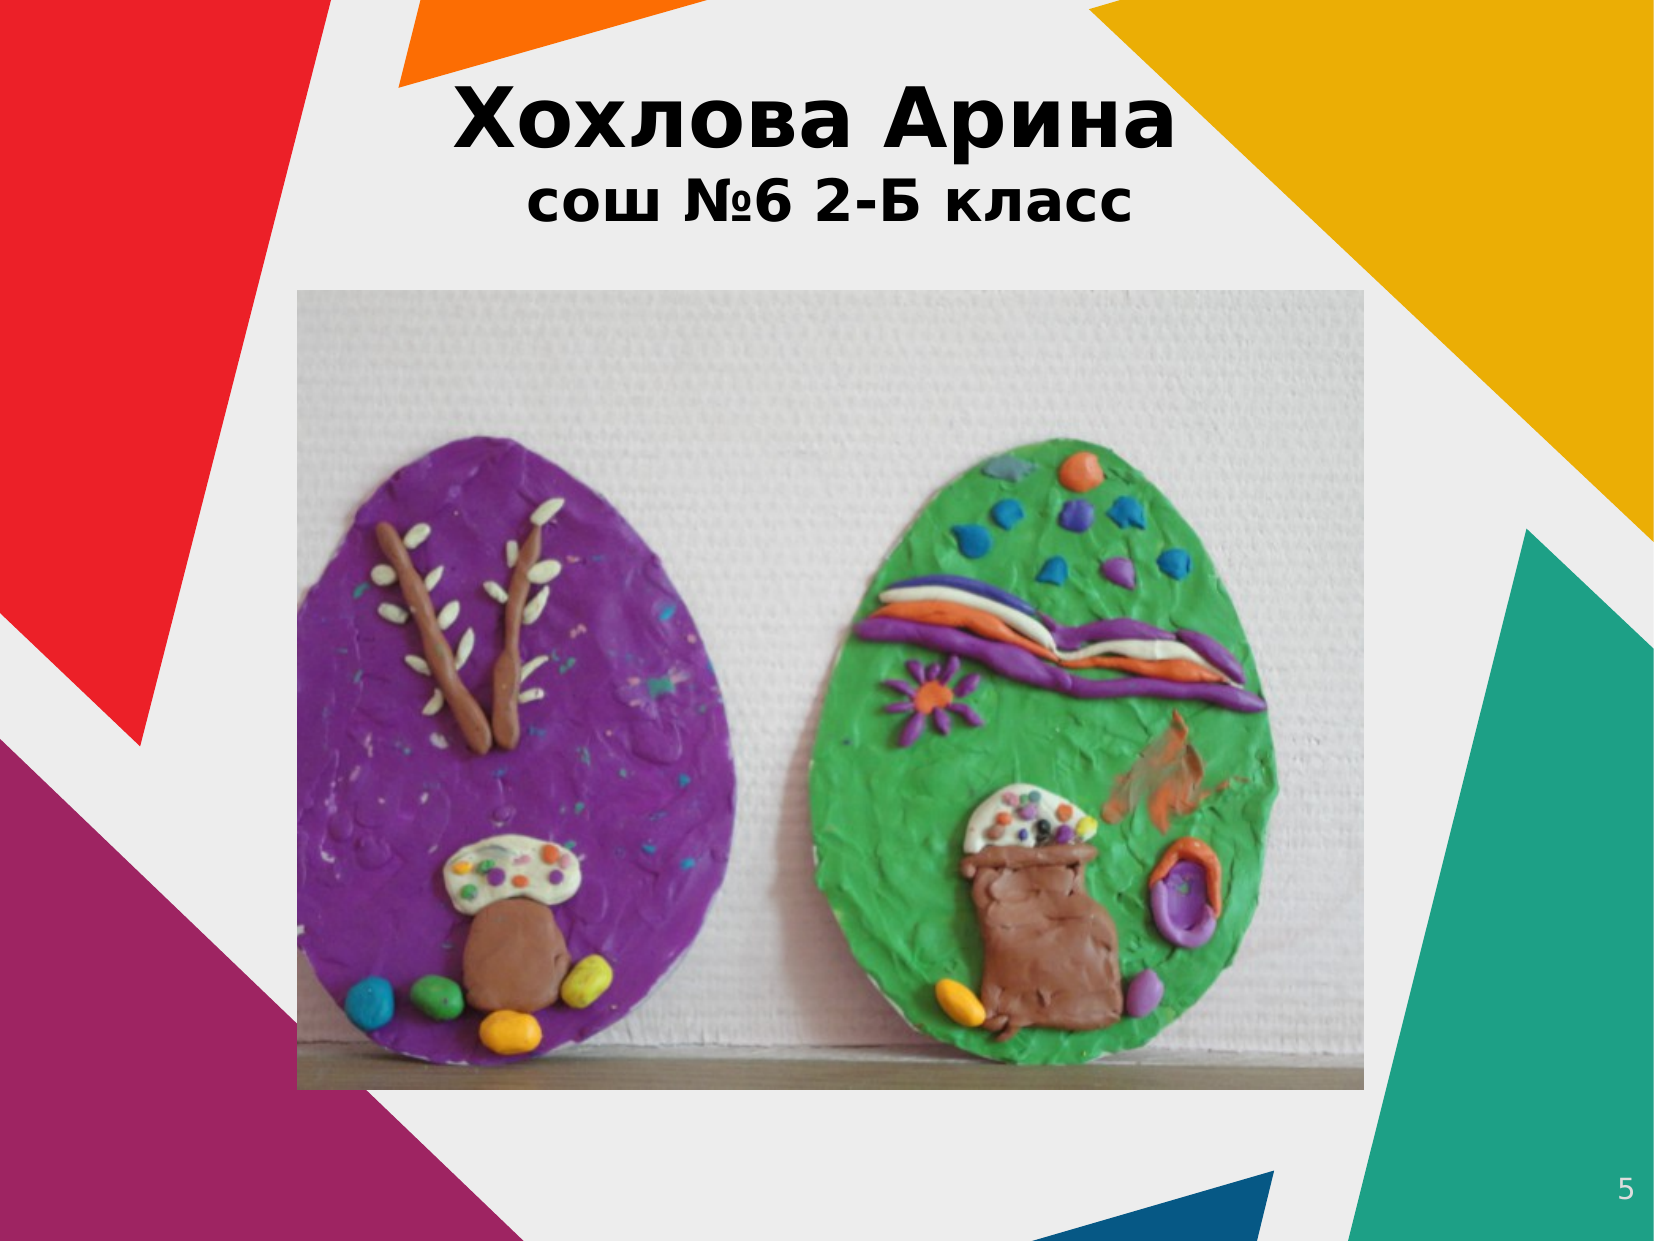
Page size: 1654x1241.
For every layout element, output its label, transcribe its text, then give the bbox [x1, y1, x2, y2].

picture [297, 290, 1364, 1090]
title Хохлова Арина сош №6 2-Б класс [289, 49, 1372, 257]
